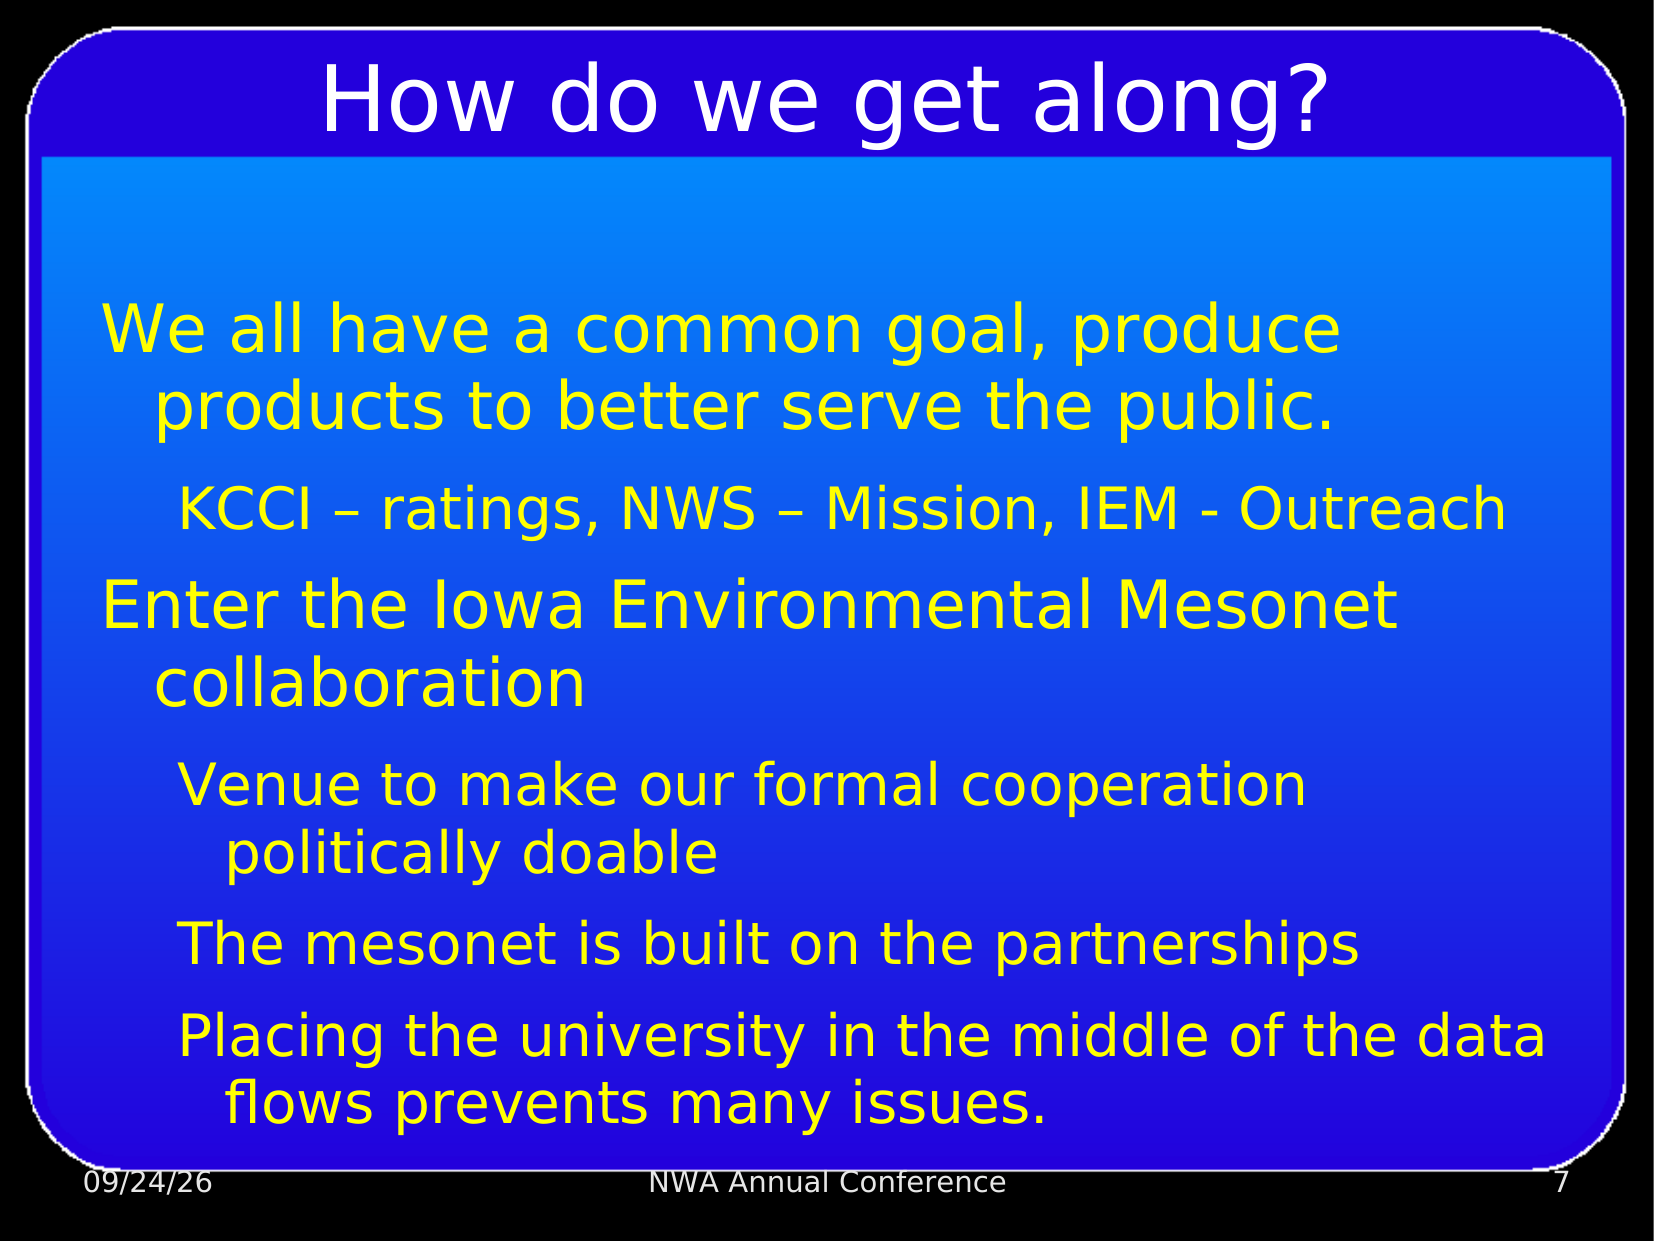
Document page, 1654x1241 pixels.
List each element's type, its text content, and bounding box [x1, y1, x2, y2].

title How do we get along? [82, 46, 1571, 154]
list We all have a common goal, produce products to better serve the public. KCCI – ratings, NWS – Mission, IEM - Outreach Enter the Iowa Environmental Mesonet collaboration Venue to make our formal cooperation politically doable The mesonet is built on the partnerships Placing the university in the middle of the data flows prevents many issues. [82, 290, 1571, 1138]
picture [0, 0, 1654, 1241]
